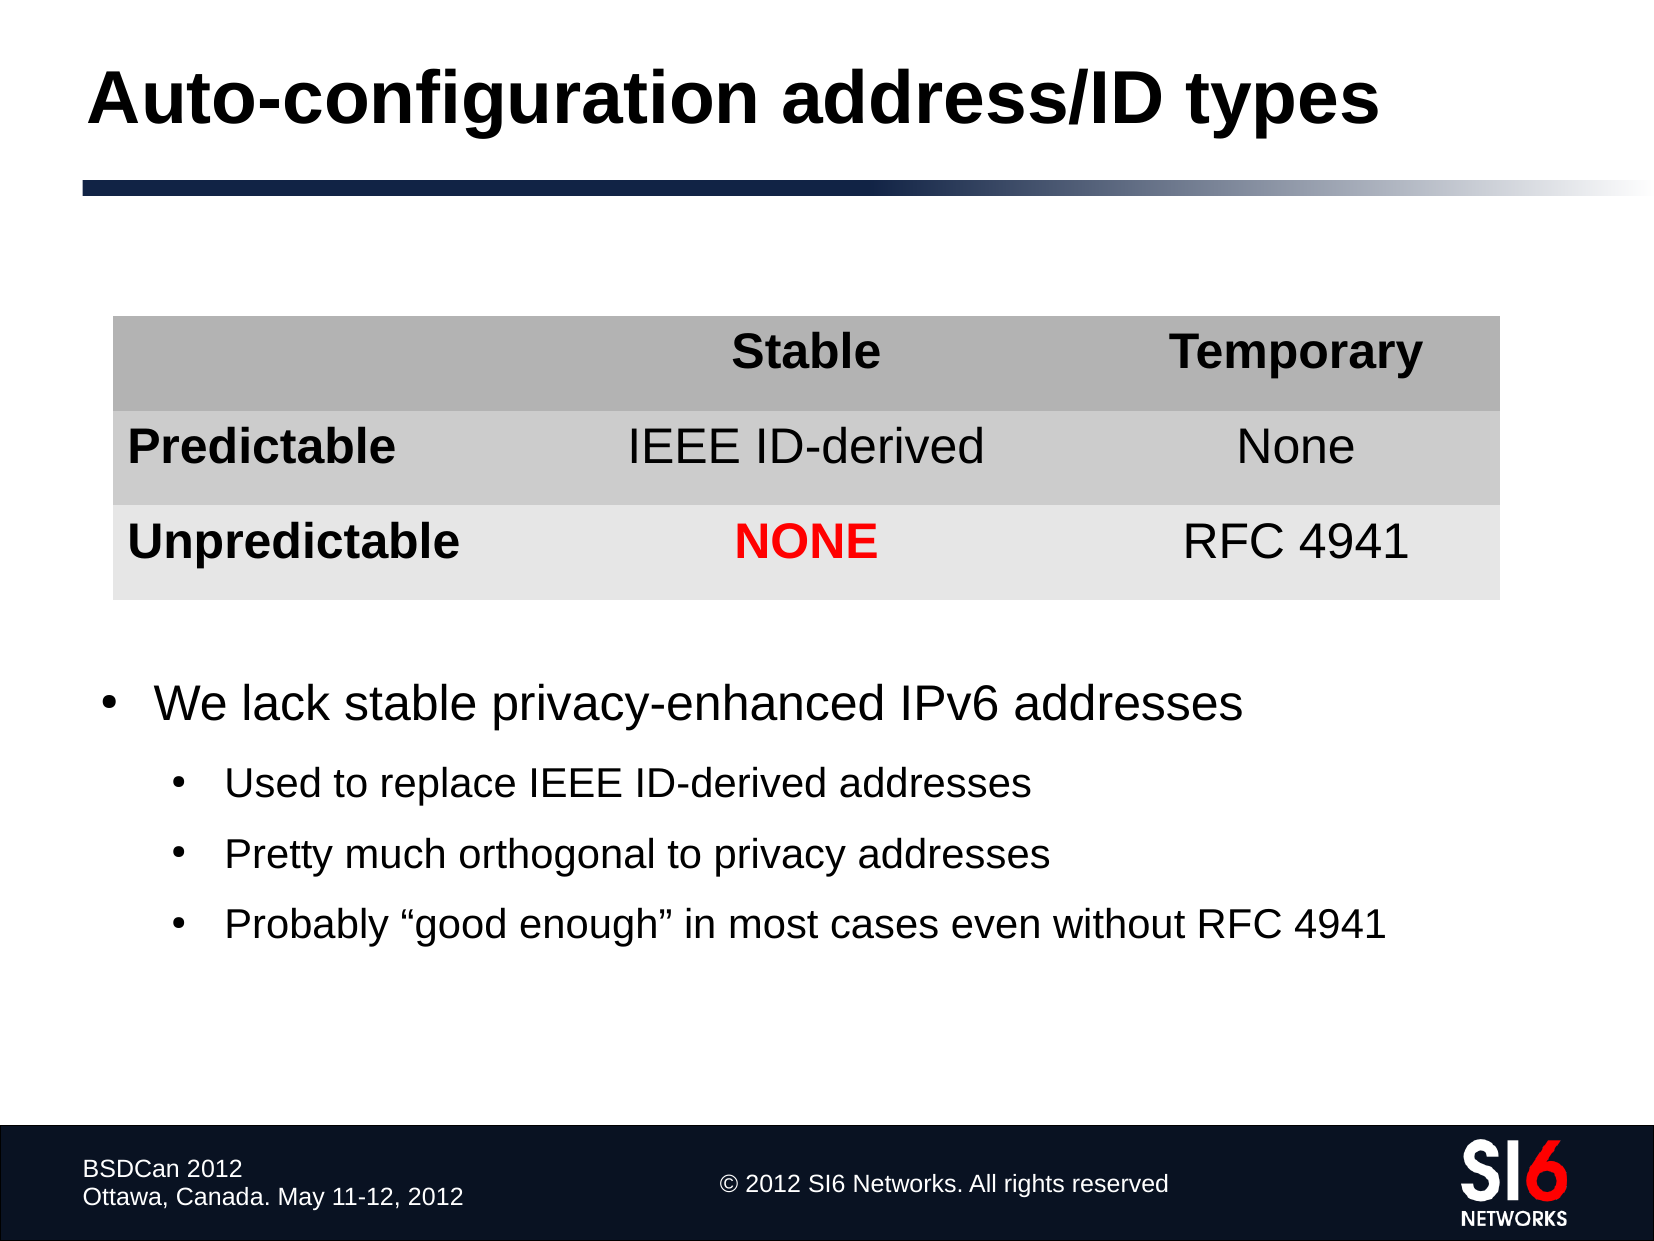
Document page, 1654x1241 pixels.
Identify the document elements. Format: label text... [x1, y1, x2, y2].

table_header Temporary [1092, 316, 1500, 411]
picture [1461, 1139, 1567, 1226]
table_cell NONE [521, 505, 1092, 600]
title Auto-configuration address/ID types [86, 30, 1576, 166]
table_cell RFC 4941 [1092, 505, 1500, 600]
table_cell Predictable [113, 411, 521, 505]
table_cell IEEE ID-derived [521, 411, 1092, 505]
list We lack stable privacy-enhanced IPv6 addresses Used to replace IEEE ID-derived addresses Pretty much orthogonal to privacy addresses Probably “good enough” in most cases even without RFC 4941 [82, 675, 1571, 1059]
table_cell None [1092, 411, 1500, 505]
table_header [113, 316, 521, 411]
table_header Stable [521, 316, 1092, 411]
table_cell Unpredictable [113, 505, 521, 600]
